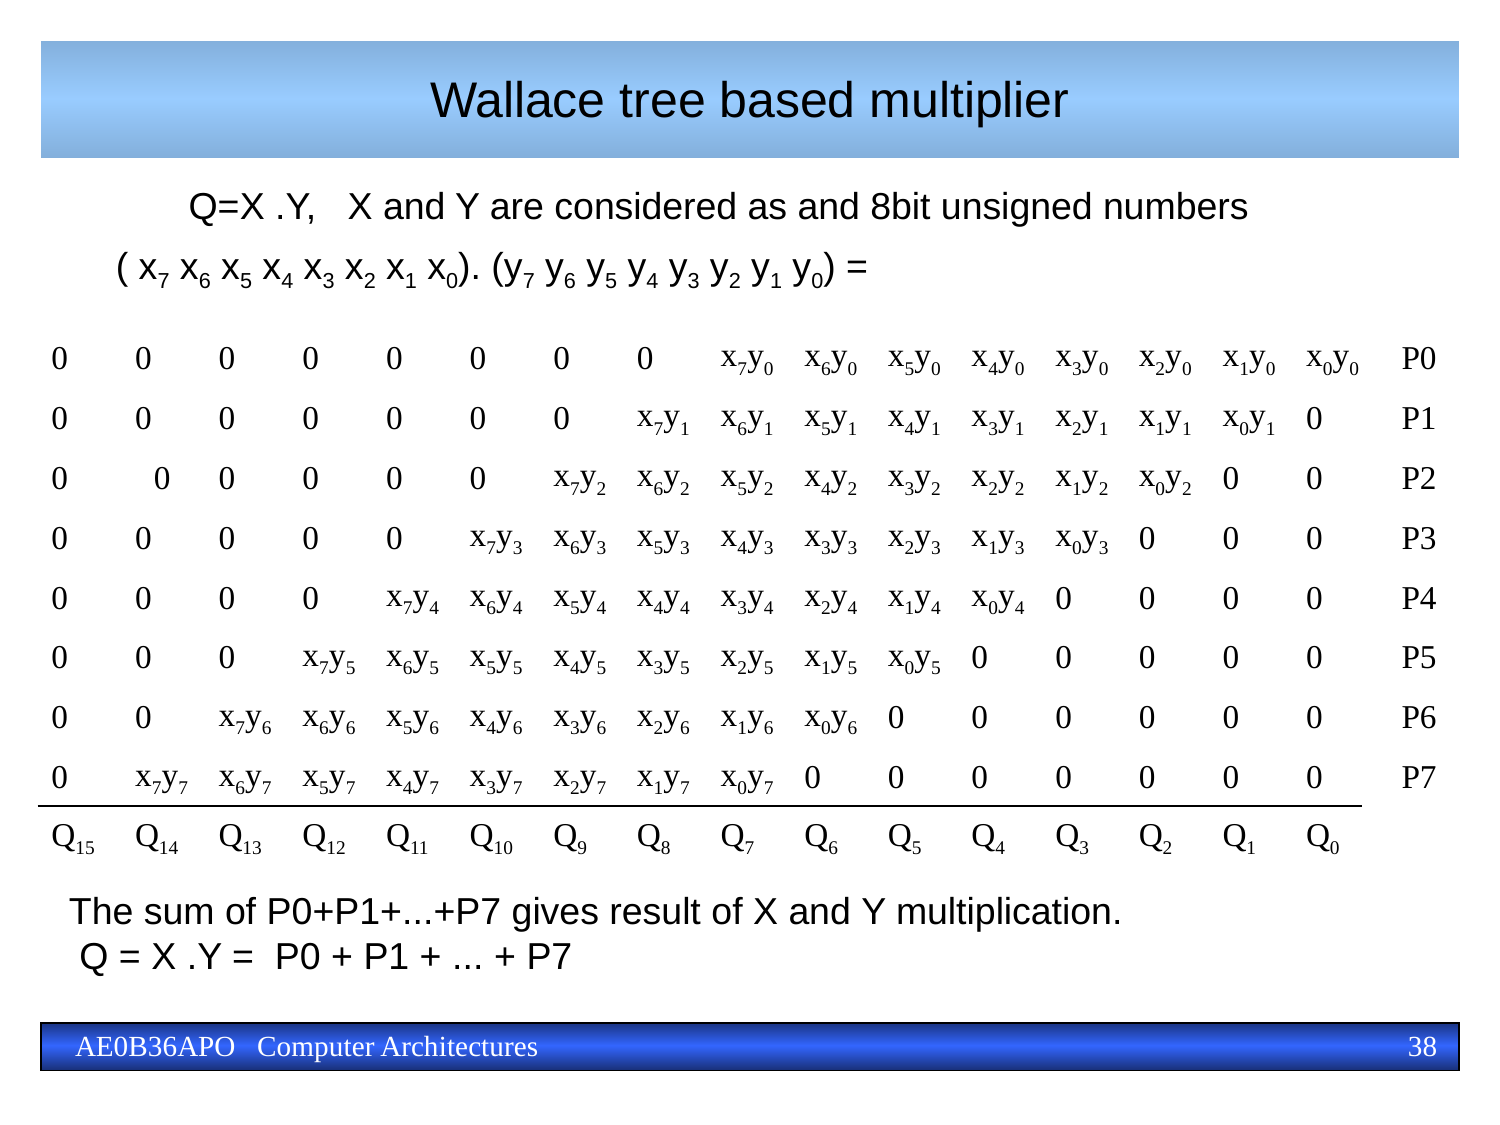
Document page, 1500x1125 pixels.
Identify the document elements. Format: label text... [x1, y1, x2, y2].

table_cell Q3 [1045, 807, 1128, 868]
table_cell 0 [1212, 688, 1296, 748]
table_cell x0y2 [1128, 448, 1212, 508]
table_cell Q5 [878, 807, 961, 868]
table_cell 0 [543, 388, 626, 448]
table_cell 0 [125, 688, 208, 748]
table_cell Q8 [626, 807, 710, 868]
table_cell 0 [208, 388, 292, 448]
table_cell x0y4 [961, 568, 1045, 628]
table_cell Q14 [125, 807, 208, 868]
table_cell 0 [1128, 688, 1212, 748]
table_cell Q10 [459, 807, 543, 868]
table_cell 0 [125, 508, 208, 568]
table_cell x2y4 [794, 568, 878, 628]
table_cell 0 [1128, 508, 1212, 568]
table_cell 0 [208, 448, 292, 508]
table_cell x6y7 [208, 748, 292, 805]
table_cell 0 [1296, 628, 1379, 688]
table_cell P3 [1379, 508, 1447, 568]
table_cell x5y6 [376, 688, 459, 748]
table_header 0 [376, 328, 459, 388]
table_cell 0 [208, 568, 292, 628]
table_cell 0 [41, 388, 125, 448]
table_cell 0 [41, 628, 125, 688]
table_cell 0 [125, 448, 208, 508]
table_cell 0 [1045, 628, 1128, 688]
table_cell x0y6 [794, 688, 878, 748]
table_header 0 [626, 328, 710, 388]
table_cell 0 [125, 628, 208, 688]
table_cell 0 [1212, 628, 1296, 688]
table_cell 0 [459, 388, 543, 448]
table_header x5y0 [878, 328, 961, 388]
table_cell Q1 [1212, 807, 1296, 868]
table_cell x5y4 [543, 568, 626, 628]
table_cell Q7 [710, 807, 794, 868]
table_cell P1 [1379, 388, 1447, 448]
table_cell x6y5 [376, 628, 459, 688]
table_header x7y0 [710, 328, 794, 388]
table_cell 0 [1212, 568, 1296, 628]
table_header x6y0 [794, 328, 878, 388]
table_cell x2y3 [878, 508, 961, 568]
table_header 0 [41, 328, 125, 388]
table_cell x4y1 [878, 388, 961, 448]
table_cell 0 [1296, 448, 1379, 508]
table_cell x5y1 [794, 388, 878, 448]
table_cell 0 [878, 688, 961, 748]
table_cell 0 [1212, 448, 1296, 508]
table_cell 0 [794, 748, 878, 805]
table_cell x7y4 [376, 568, 459, 628]
table_cell 0 [376, 508, 459, 568]
table_cell x1y6 [710, 688, 794, 748]
table_cell 0 [292, 448, 376, 508]
table_header 0 [292, 328, 376, 388]
table_cell 0 [41, 508, 125, 568]
table_header x1y0 [1212, 328, 1296, 388]
table_header x4y0 [961, 328, 1045, 388]
table_cell x1y7 [626, 748, 710, 805]
table_cell x4y5 [543, 628, 626, 688]
table_header P0 [1379, 328, 1447, 388]
table_cell 0 [961, 688, 1045, 748]
table_cell P5 [1379, 628, 1447, 688]
table_cell 0 [1296, 508, 1379, 568]
table_header 0 [125, 328, 208, 388]
title Wallace tree based multiplier [41, 41, 1459, 158]
table_cell 0 [1128, 748, 1212, 805]
table_cell 0 [961, 628, 1045, 688]
table_cell x6y3 [543, 508, 626, 568]
table_cell x2y7 [543, 748, 626, 805]
table_cell Q2 [1128, 807, 1212, 868]
table_cell x6y2 [626, 448, 710, 508]
table_header 0 [543, 328, 626, 388]
table_cell x7y5 [292, 628, 376, 688]
table_cell x3y7 [459, 748, 543, 805]
table_cell x3y4 [710, 568, 794, 628]
table_cell x4y6 [459, 688, 543, 748]
table_cell 0 [1045, 688, 1128, 748]
table_cell x1y4 [878, 568, 961, 628]
table_cell x3y3 [794, 508, 878, 568]
table_cell 0 [292, 388, 376, 448]
table_cell 0 [41, 748, 125, 805]
table_cell x2y1 [1045, 388, 1128, 448]
table_cell x4y4 [626, 568, 710, 628]
table_cell x7y1 [626, 388, 710, 448]
table_cell P6 [1379, 688, 1447, 748]
table_cell x3y6 [543, 688, 626, 748]
table_cell Q0 [1296, 807, 1379, 868]
table_cell x0y1 [1212, 388, 1296, 448]
table_cell x7y2 [543, 448, 626, 508]
text_box Q=X .Y, X and Y are considered as and 8bit unsigned numbers [160, 174, 1275, 236]
table_cell x1y5 [794, 628, 878, 688]
table_cell x7y6 [208, 688, 292, 748]
table_cell x5y2 [710, 448, 794, 508]
table_cell 0 [41, 568, 125, 628]
table_cell 0 [1045, 748, 1128, 805]
table_cell Q13 [208, 807, 292, 868]
table_cell P4 [1379, 568, 1447, 628]
table_cell 0 [1212, 748, 1296, 805]
table_cell P7 [1379, 748, 1447, 807]
table_cell 0 [292, 568, 376, 628]
text_box The sum of P0+P1+...+P7 gives result of X and Y multiplication. Q = X .Y = P0 + P1 + ... + P7 [40, 878, 1401, 985]
table_cell x0y5 [878, 628, 961, 688]
table_cell x4y3 [710, 508, 794, 568]
table_cell 0 [961, 748, 1045, 805]
table_cell 0 [208, 628, 292, 688]
table_cell 0 [1128, 568, 1212, 628]
table_cell x6y4 [459, 568, 543, 628]
table_cell x0y7 [710, 748, 794, 805]
table_cell Q12 [292, 807, 376, 868]
table_cell x6y1 [710, 388, 794, 448]
table_cell x4y7 [376, 748, 459, 805]
table_cell x3y2 [878, 448, 961, 508]
table_cell 0 [208, 508, 292, 568]
table_cell 0 [125, 568, 208, 628]
table_cell Q11 [376, 807, 459, 868]
table_cell x5y5 [459, 628, 543, 688]
table_cell Q4 [961, 807, 1045, 868]
table_cell 0 [41, 448, 125, 508]
table_cell 0 [1045, 568, 1128, 628]
table_cell x2y2 [961, 448, 1045, 508]
table_cell x6y6 [292, 688, 376, 748]
table_cell x1y2 [1045, 448, 1128, 508]
table_cell 0 [1296, 748, 1379, 807]
table_cell x1y1 [1128, 388, 1212, 448]
table_cell Q6 [794, 807, 878, 868]
table_header x0y0 [1296, 328, 1379, 388]
table_header x3y0 [1045, 328, 1128, 388]
table_cell 0 [1296, 388, 1379, 448]
text_box ( x7 x6 x5 x4 x­3 x2 x1 x0). (y7 y6 y5 y4 y3 y2 y1 y0) = [87, 234, 1249, 302]
table_cell x7y7 [125, 748, 208, 805]
table_cell x4y2 [794, 448, 878, 508]
table_cell 0 [1296, 568, 1379, 628]
table_cell x5y3 [626, 508, 710, 568]
table_cell 0 [41, 688, 125, 748]
table_cell 0 [878, 748, 961, 805]
table_cell P2 [1379, 448, 1447, 508]
table_cell x1y3 [961, 508, 1045, 568]
table_cell Q9 [543, 807, 626, 868]
table_cell 0 [376, 388, 459, 448]
table_cell x2y5 [710, 628, 794, 688]
table_cell x5y7 [292, 748, 376, 805]
table_cell 0 [292, 508, 376, 568]
table_cell x0y3 [1045, 508, 1128, 568]
table_header x2y0 [1128, 328, 1212, 388]
table_cell 0 [1128, 628, 1212, 688]
table_cell x3y5 [626, 628, 710, 688]
table_cell x7y3 [459, 508, 543, 568]
table_cell 0 [459, 448, 543, 508]
table_header 0 [208, 328, 292, 388]
table_cell 0 [125, 388, 208, 448]
table_header 0 [459, 328, 543, 388]
table_cell 0 [1296, 688, 1379, 748]
table_cell 0 [1212, 508, 1296, 568]
table_cell Q15 [41, 807, 125, 868]
table_cell x3y1 [961, 388, 1045, 448]
table_cell [1379, 807, 1447, 868]
table_cell x2y6 [626, 688, 710, 748]
table_cell 0 [376, 448, 459, 508]
